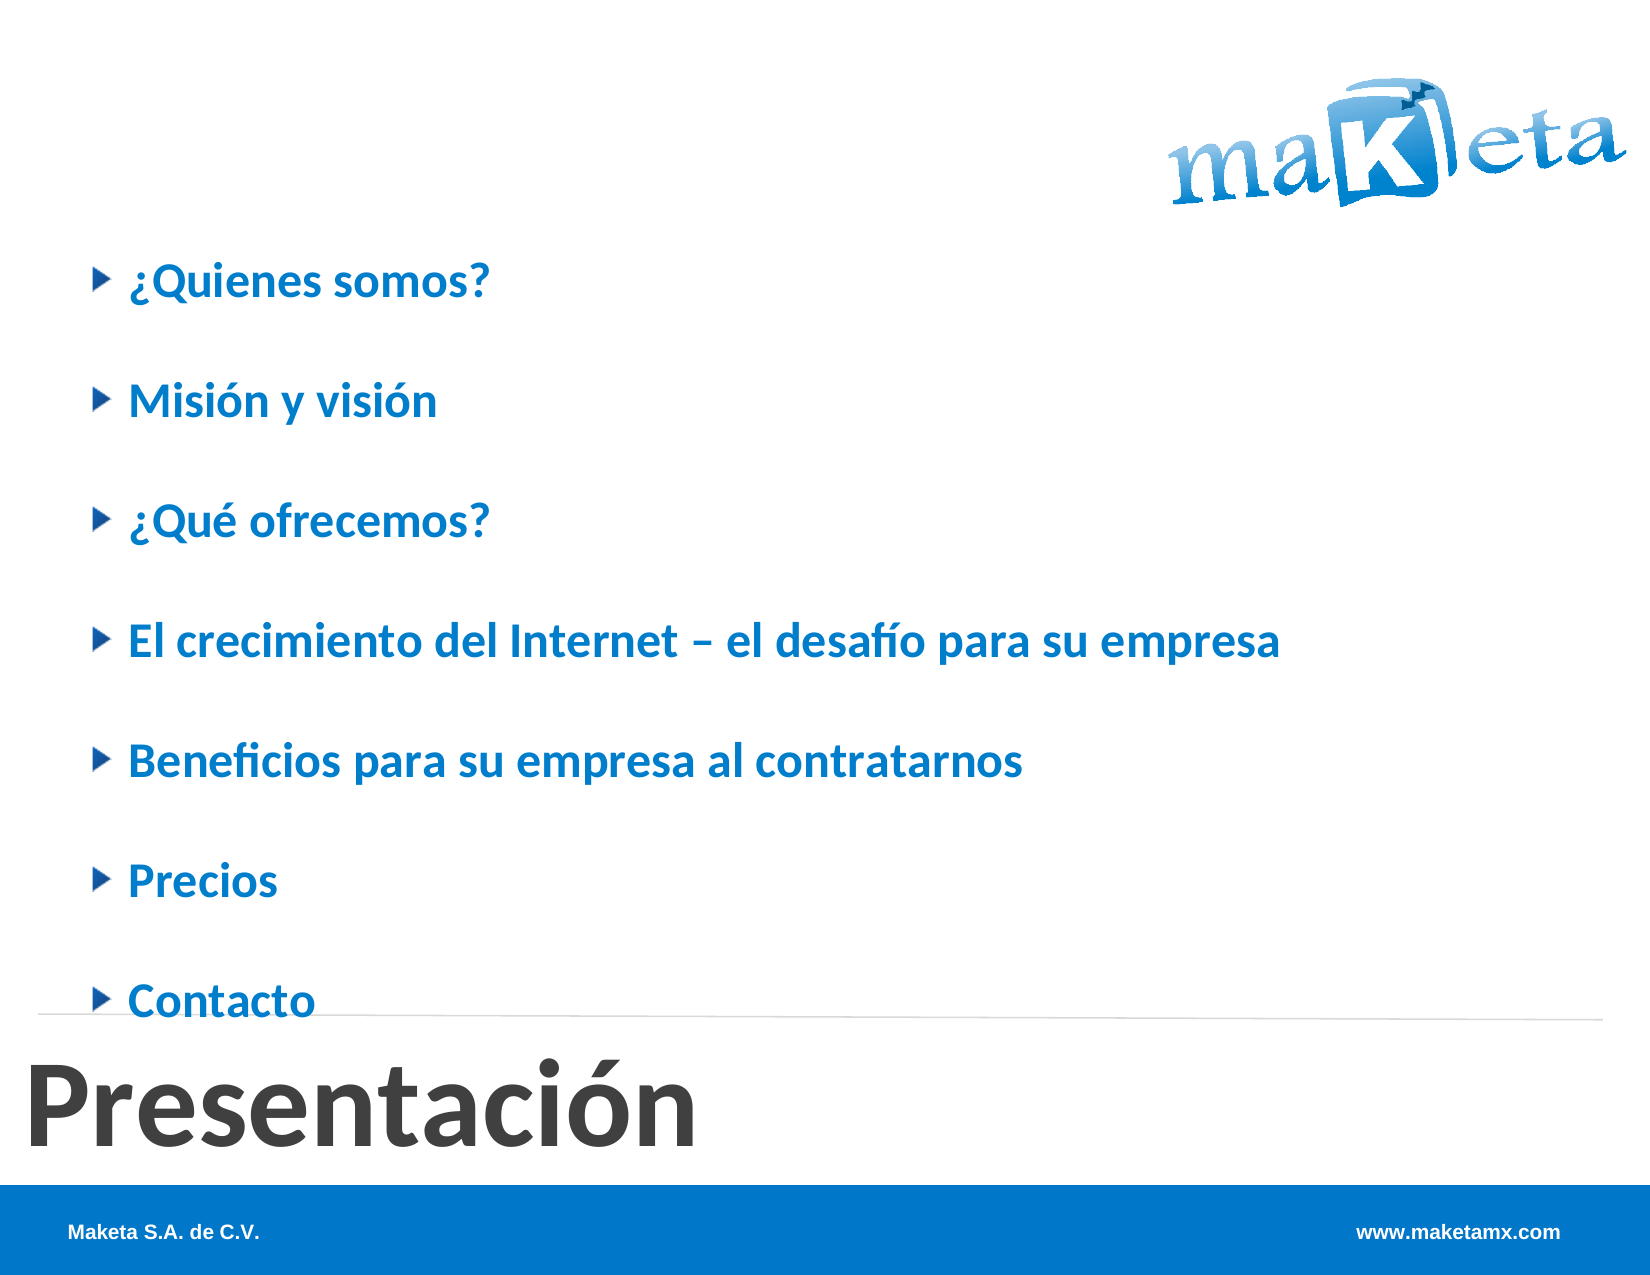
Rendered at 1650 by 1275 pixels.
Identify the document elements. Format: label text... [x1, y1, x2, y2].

picture [91, 624, 112, 652]
picture [91, 504, 112, 532]
picture [91, 264, 112, 292]
text_box ¿Quienes somos? Misión y visión ¿Qué ofrecemos? El crecimiento del Internet – el desafío para su empresa Beneficios para su empresa al contratarnos Precios Contacto [76, 180, 1568, 826]
picture [0, 1185, 1650, 1275]
text_box Presentación [9, 1013, 711, 1180]
picture [91, 744, 112, 772]
picture [91, 384, 112, 412]
picture [1166, 65, 1627, 224]
picture [91, 864, 112, 892]
picture [91, 984, 112, 1012]
